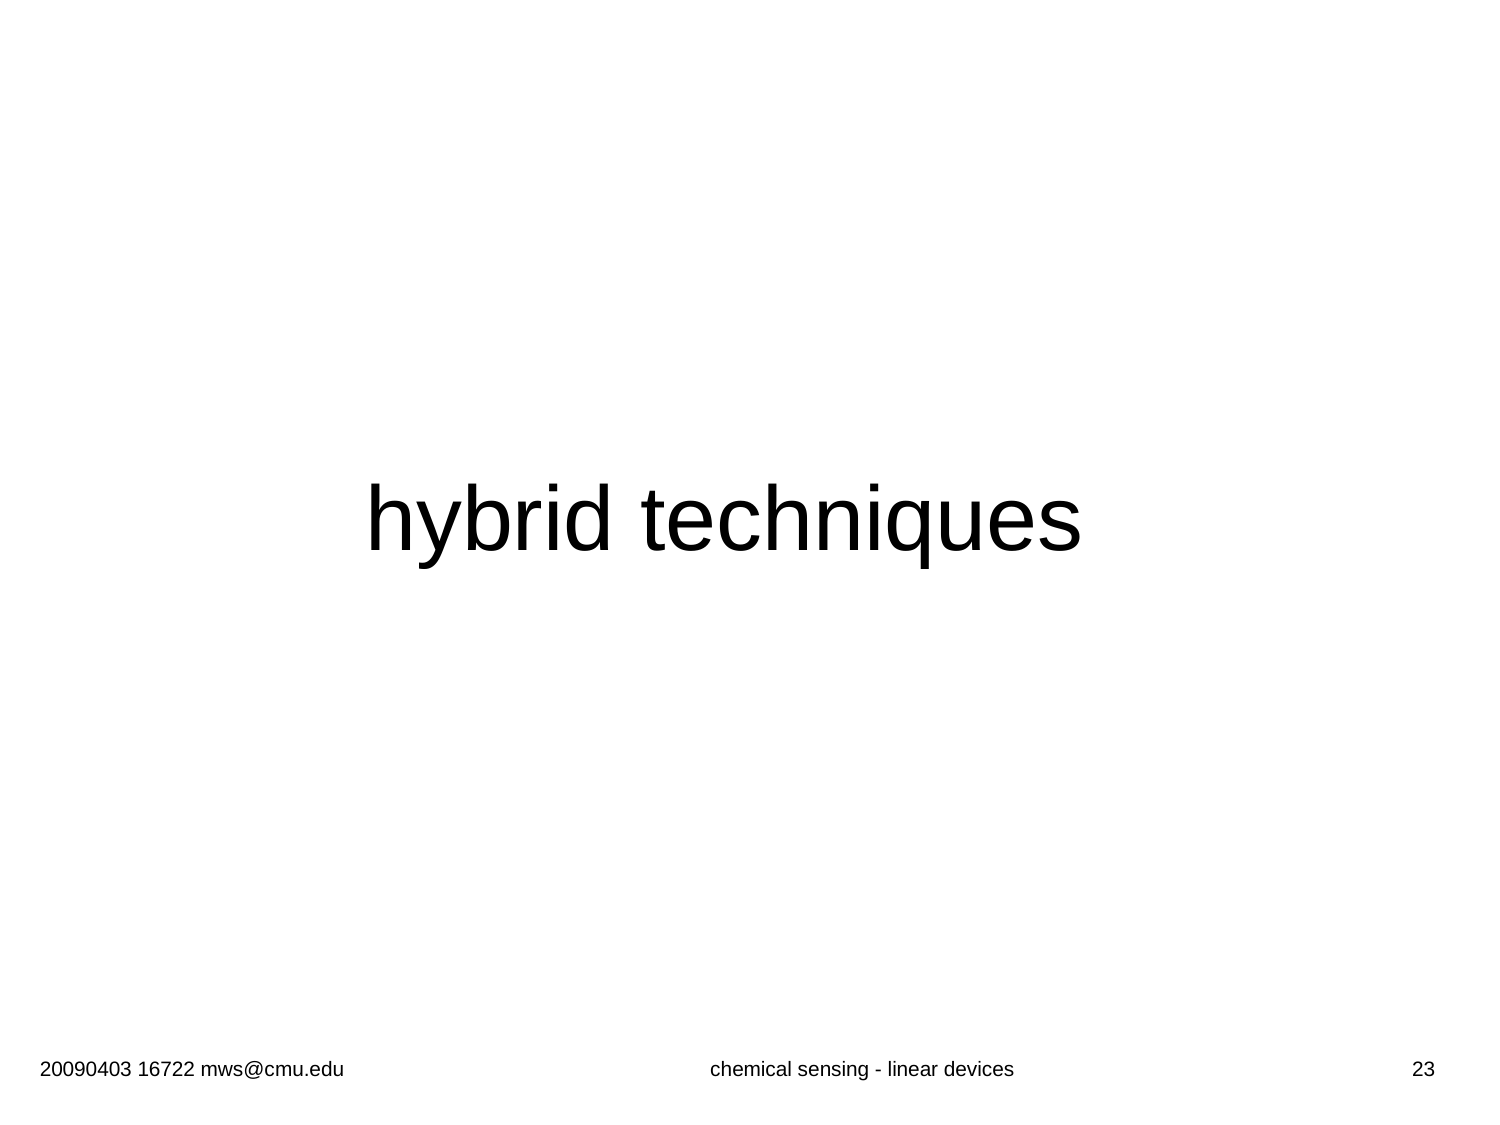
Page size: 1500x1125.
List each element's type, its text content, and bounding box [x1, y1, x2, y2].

title hybrid techniques [87, 450, 1363, 588]
